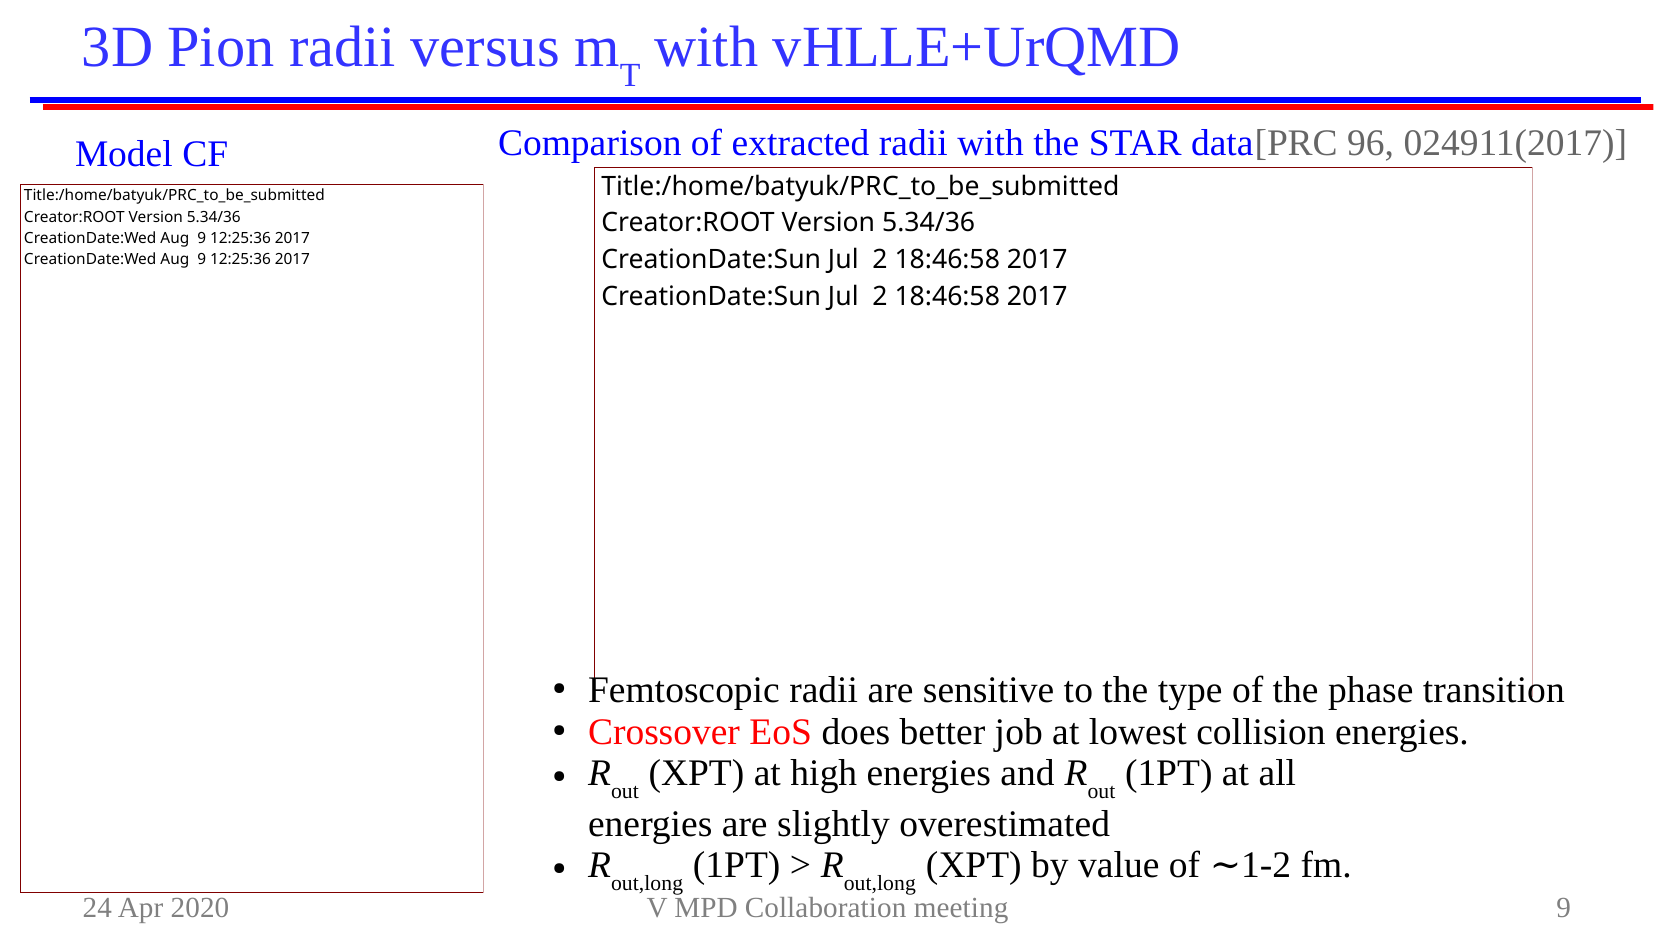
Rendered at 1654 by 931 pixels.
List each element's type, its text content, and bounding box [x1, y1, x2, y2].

picture [592, 213, 1533, 661]
text_box Femtoscopic radii are sensitive to the type of the phase transition Crossover EoS does better job at lowest collision energies. Rout (XPT) at high energies and Rout (1PT) at all energies are slightly overestimated Rout,long (1PT) > Rout,long (XPT) by value of ∼1-2 fm. [537, 661, 1654, 931]
picture [19, 183, 484, 893]
text_box Comparison of extracted radii with the STAR data[PRC 96, 024911(2017)] [483, 114, 1654, 213]
title 3D Pion radii versus mT with vHLLE+UrQMD [81, 7, 1570, 91]
text_box Model CF [60, 125, 244, 182]
